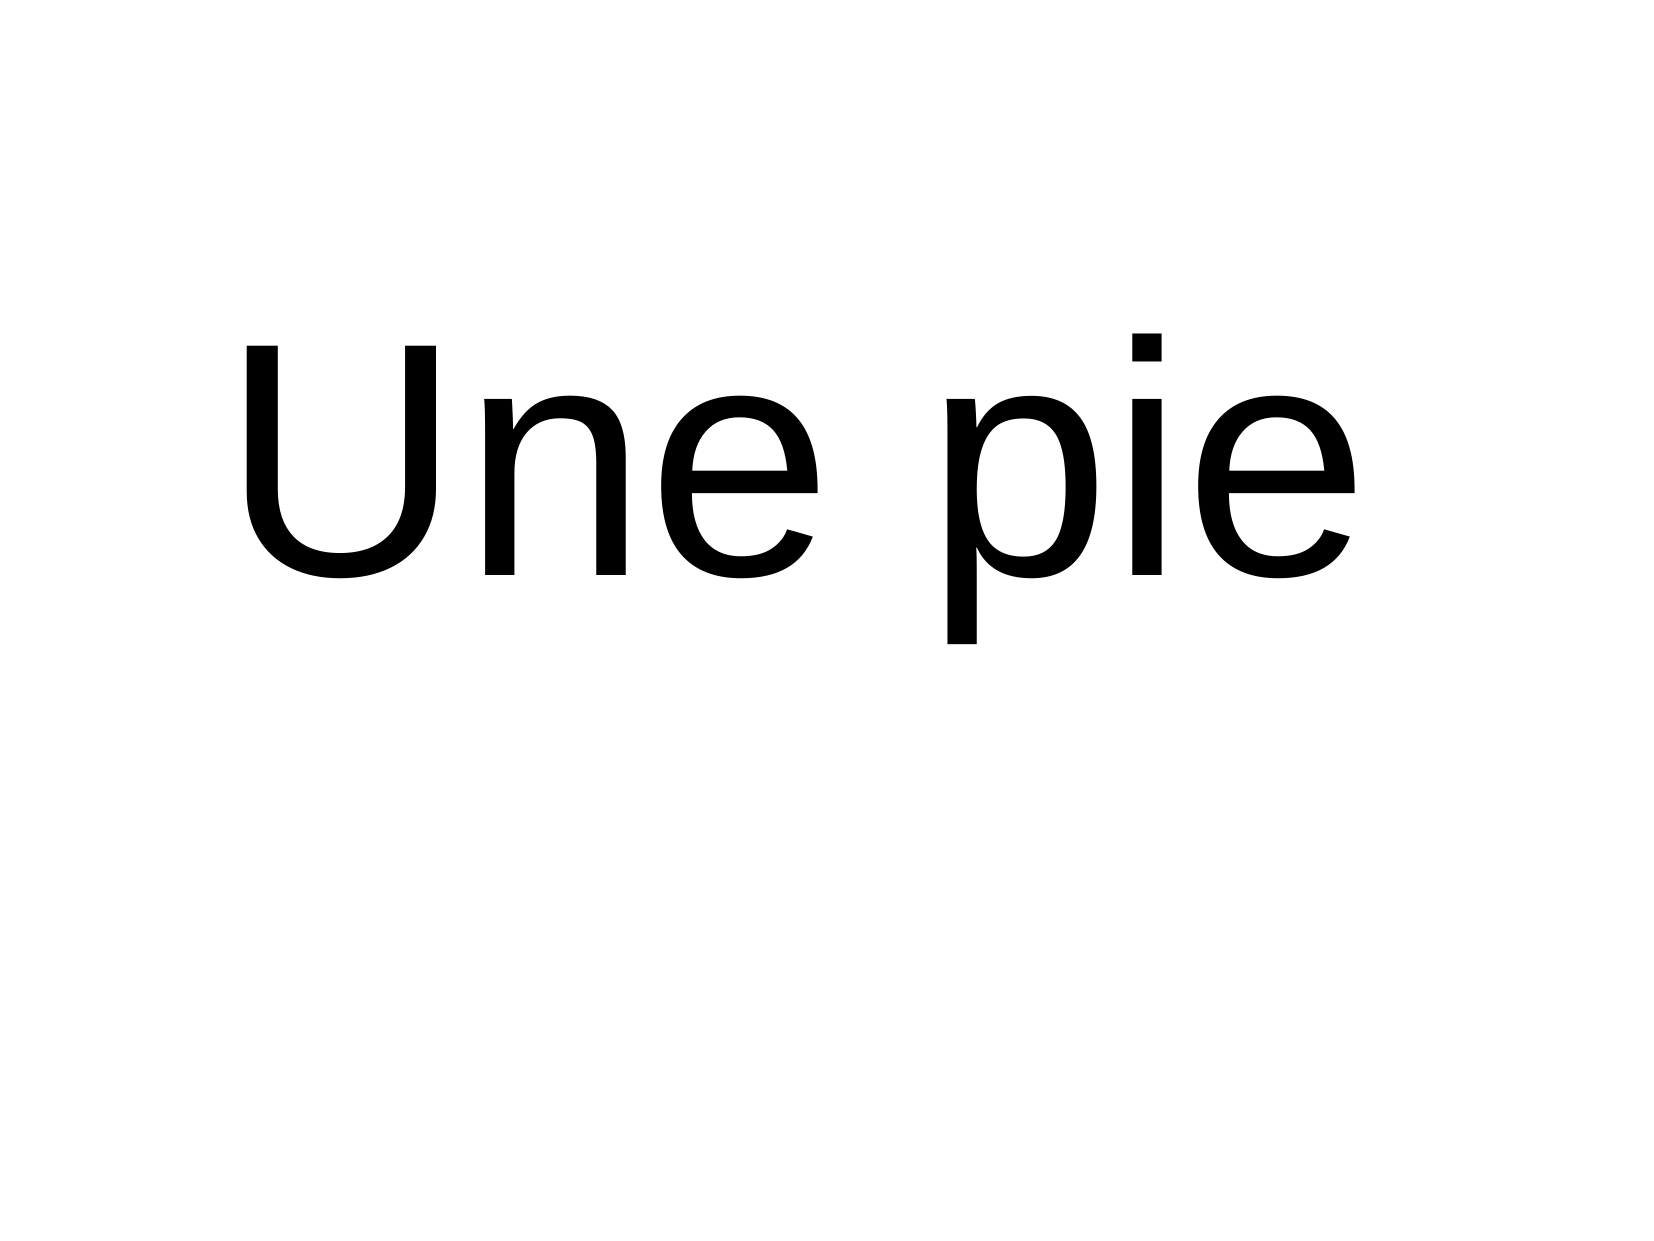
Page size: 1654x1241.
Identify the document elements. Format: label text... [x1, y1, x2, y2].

text_box Une pie [206, 265, 1447, 653]
